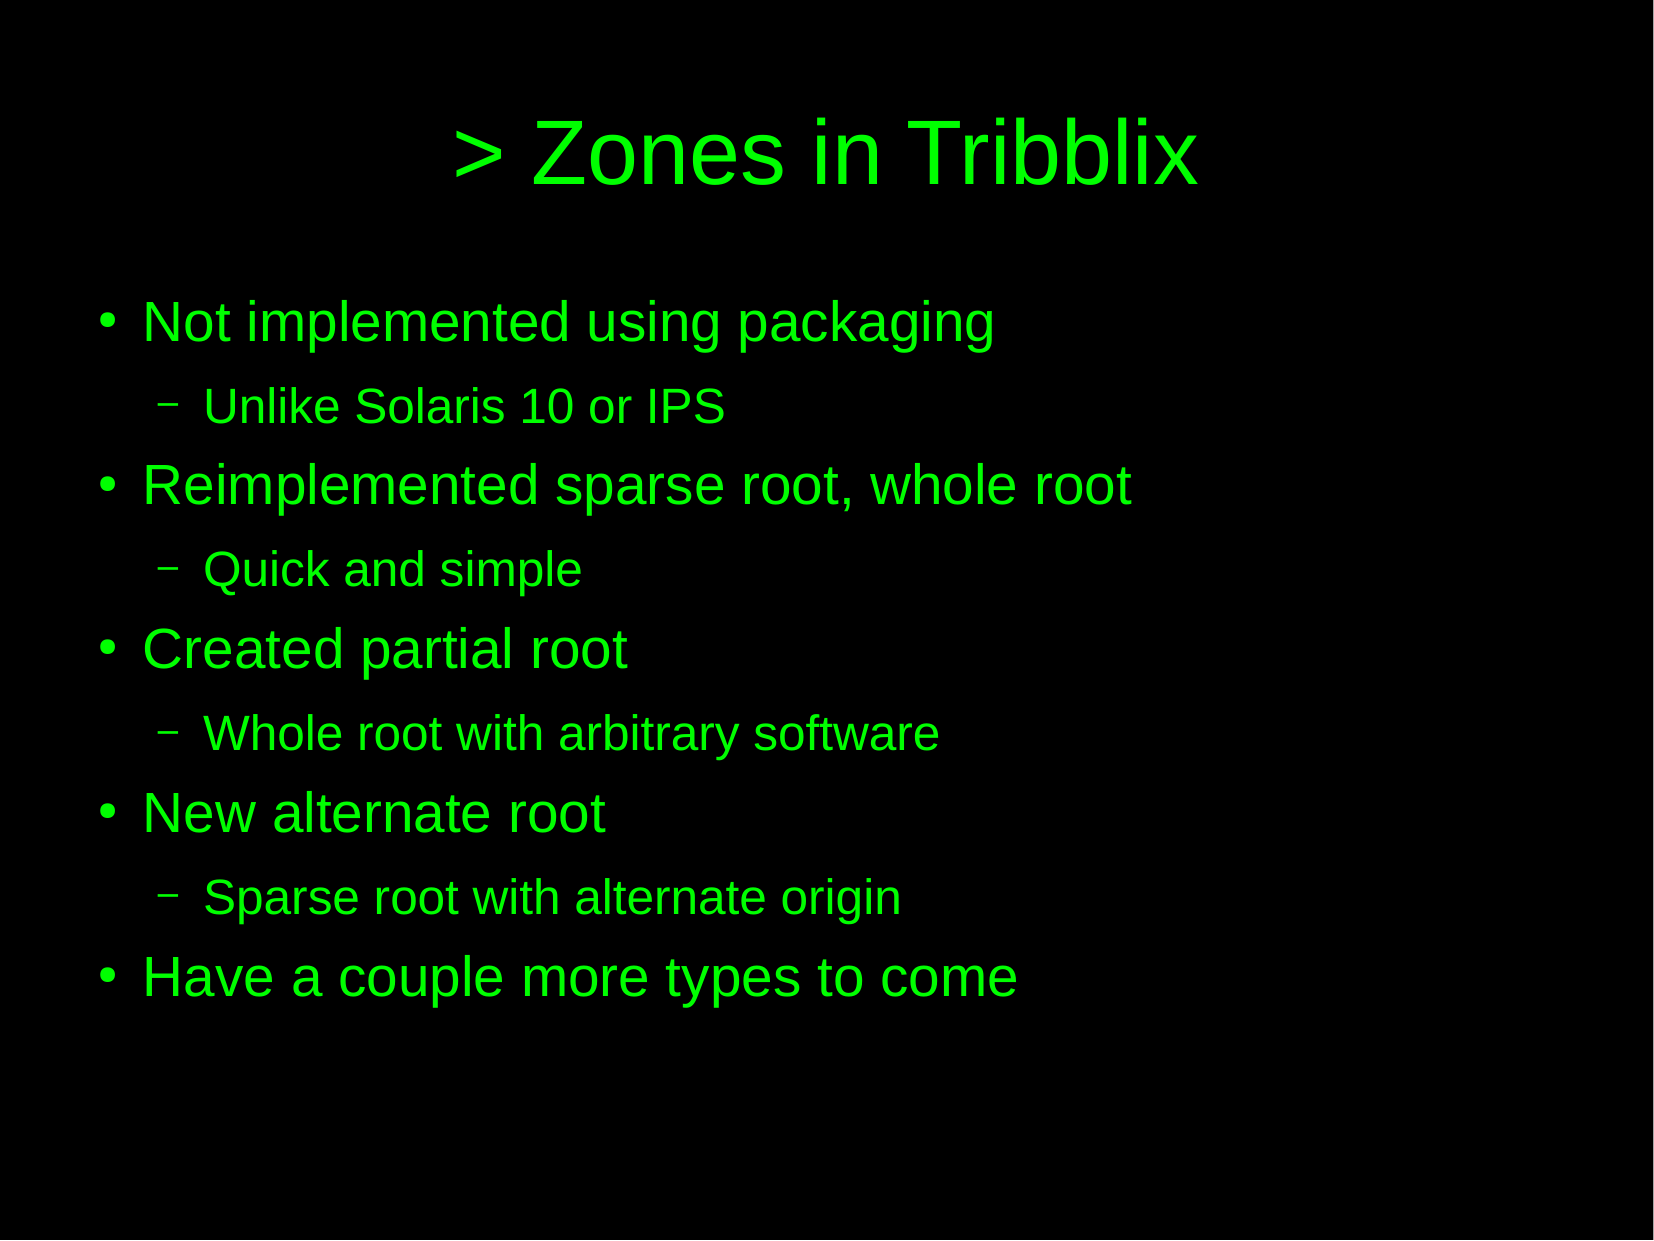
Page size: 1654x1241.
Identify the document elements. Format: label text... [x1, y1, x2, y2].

list Not implemented using packaging Unlike Solaris 10 or IPS Reimplemented sparse root, whole root Quick and simple Created partial root Whole root with arbitrary software New alternate root Sparse root with alternate origin Have a couple more types to come [82, 290, 1571, 1010]
title > Zones in Tribblix [82, 49, 1571, 257]
